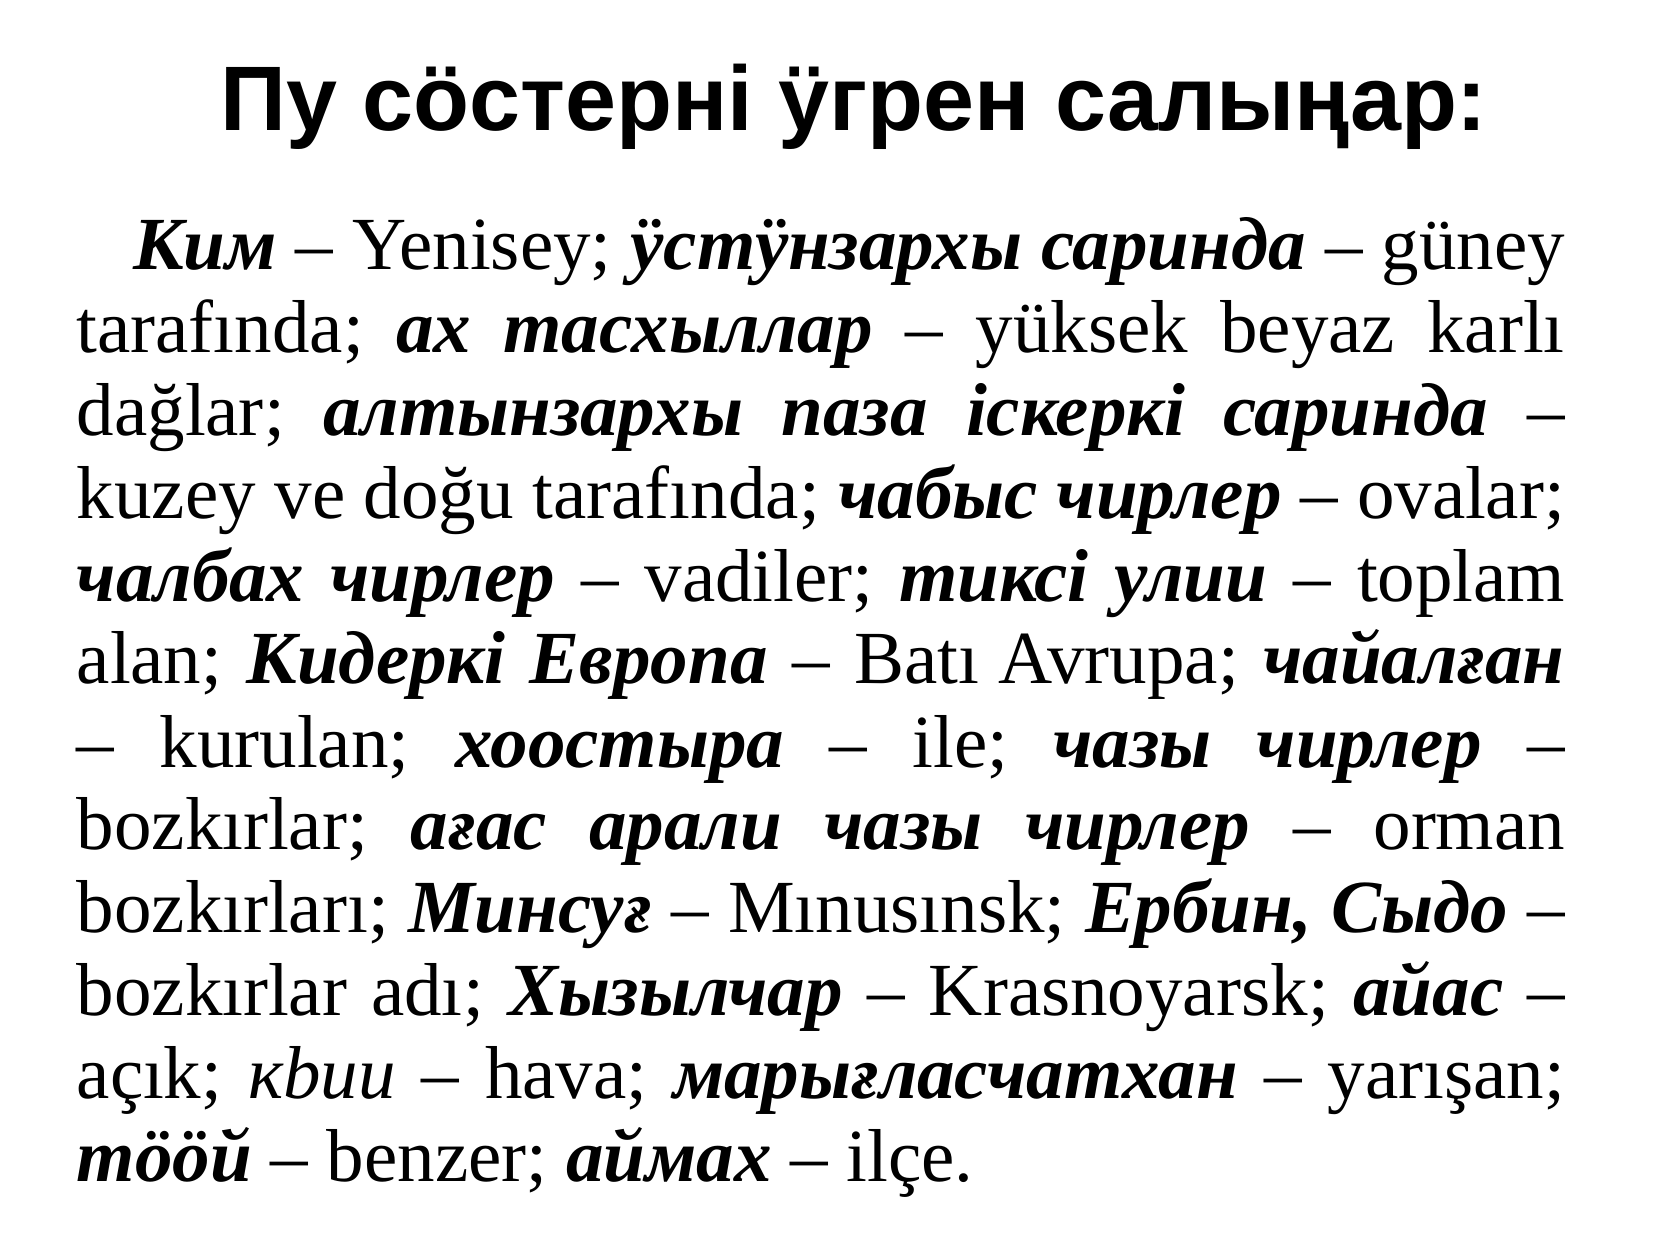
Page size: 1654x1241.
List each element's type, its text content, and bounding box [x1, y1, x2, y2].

title Пу сӧстернi ӱгрен салыңар: [82, 47, 1571, 150]
list Ким – Yenisey; ӱстӱнзархы саринда – güney tarafında; ах тасхыллар – yüksek beyaz karlı dağlar; алтынзархы паза iскеркi саринда – kuzey ve doğu tarafında; чабыс чирлер – ovalar; чалбах чирлер – vadiler; тиксi улии – toplam alan; Кидеркi Европа – Batı Avrupa; чайалған – kurulan; хоостыра – ile; чазы чирлер – bozkırlar; ағас арали чазы чирлер – orman bozkırları; Минсуғ – Mınusınsk; Ербин, Сыдо – bozkırlar adı; Хызылчар – Krasnoyarsk; айас – açık; кbии – hava; марығласчатхан – yarışan; тӧӧй – benzer; аймах – ilçe. [76, 89, 1565, 1199]
